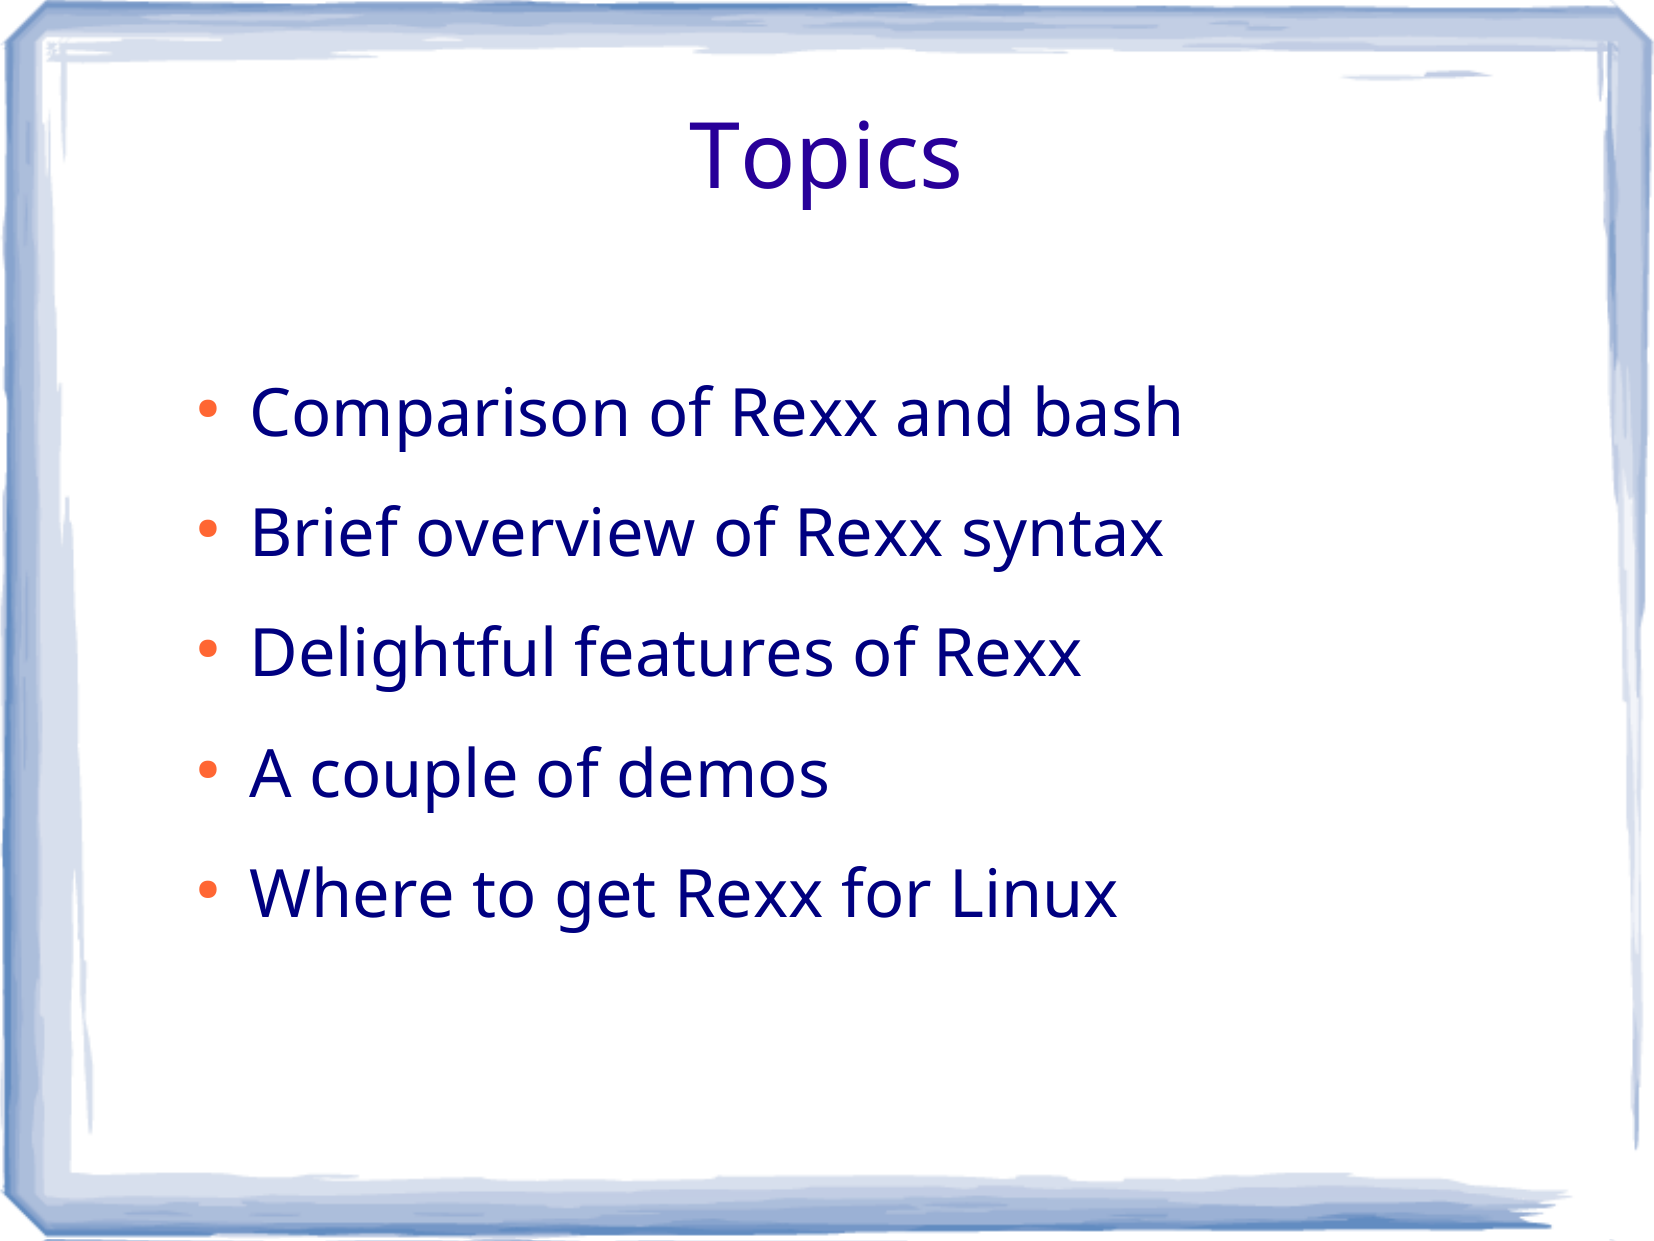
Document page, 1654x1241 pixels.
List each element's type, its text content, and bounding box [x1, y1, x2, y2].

list Comparison of Rexx and bash Brief overview of Rexx syntax Delightful features of Rexx A couple of demos Where to get Rexx for Linux [178, 364, 1570, 1147]
title Topics [82, 49, 1571, 257]
picture [0, 0, 1654, 1241]
